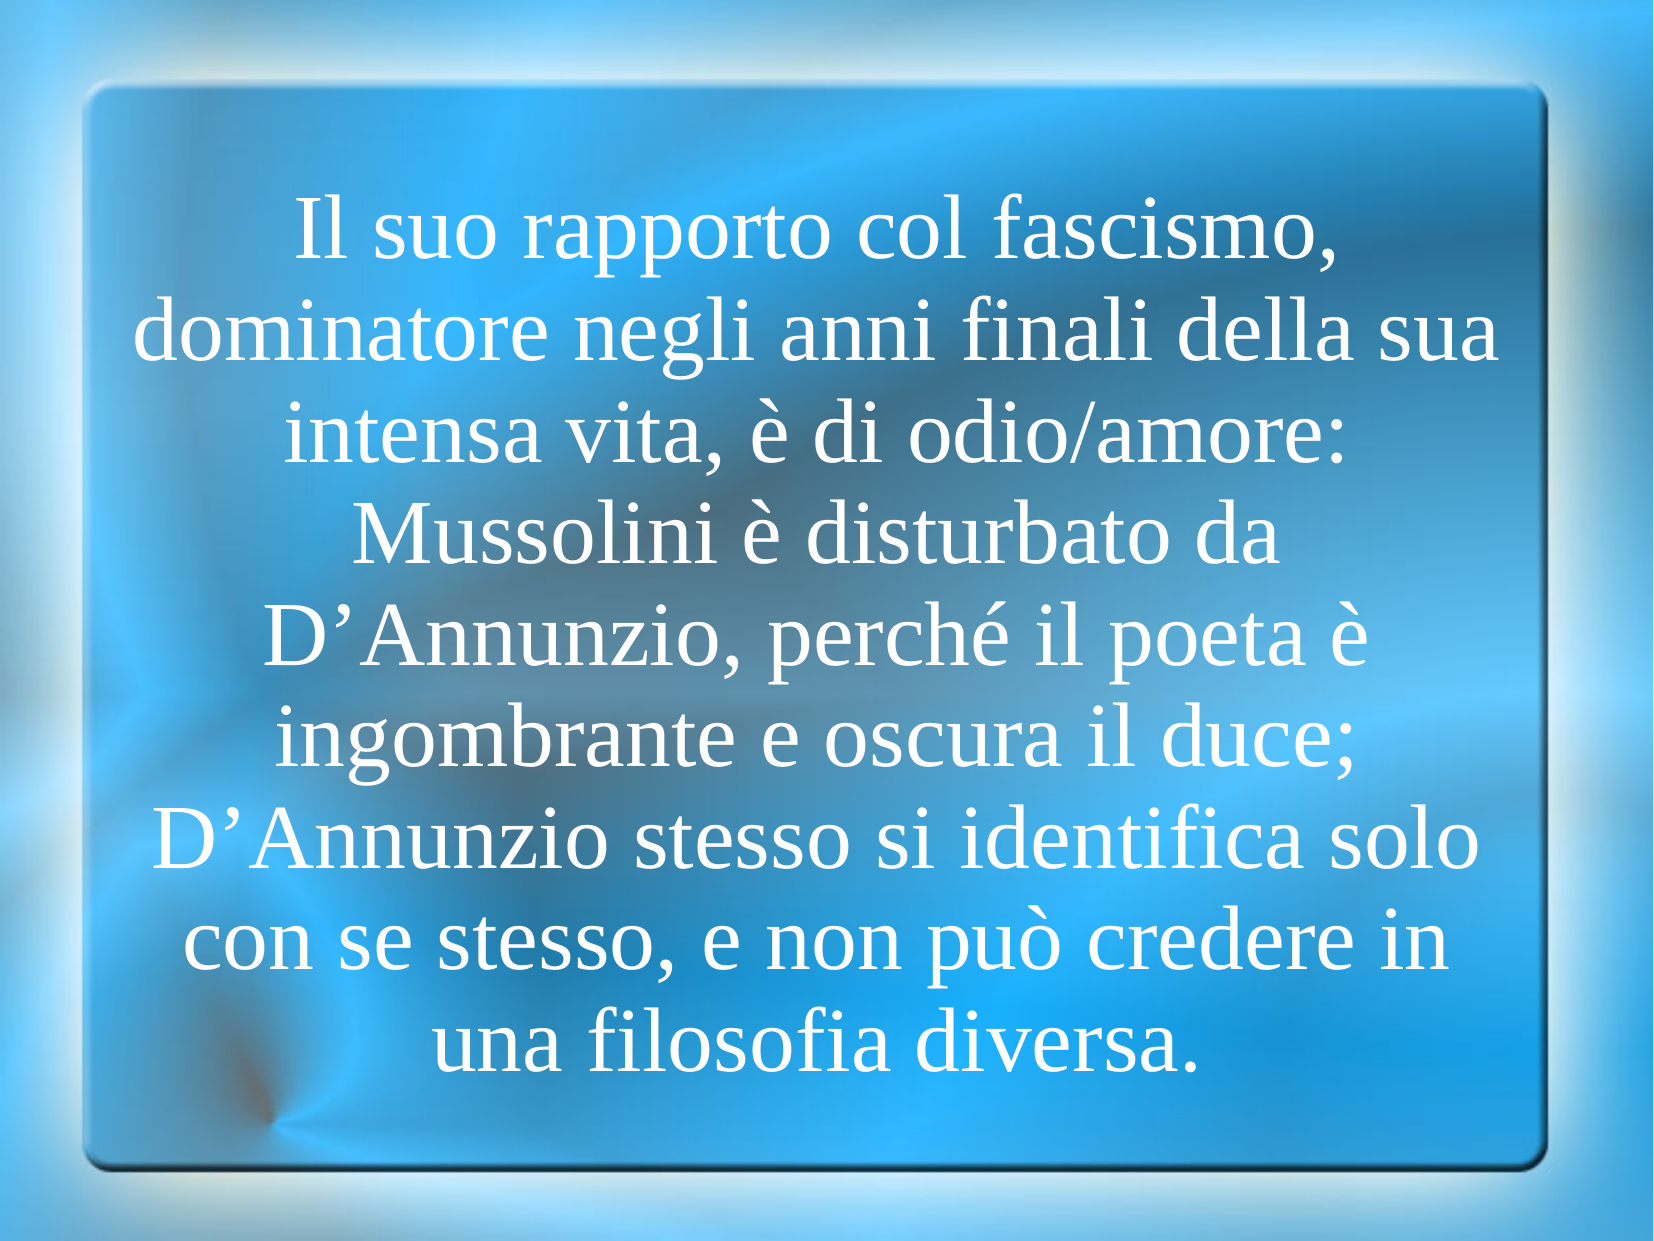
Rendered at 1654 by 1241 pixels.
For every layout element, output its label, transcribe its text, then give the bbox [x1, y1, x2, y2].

title Il suo rapporto col fascismo, dominatore negli anni finali della sua intensa vita, è di odio/amore: Mussolini è disturbato da D’Annunzio, perché il poeta è ingombrante e oscura il duce; D’Annunzio stesso si identifica solo con se stesso, e non può credere in una filosofia diversa. [111, 177, 1524, 1091]
picture [0, 0, 1654, 1241]
